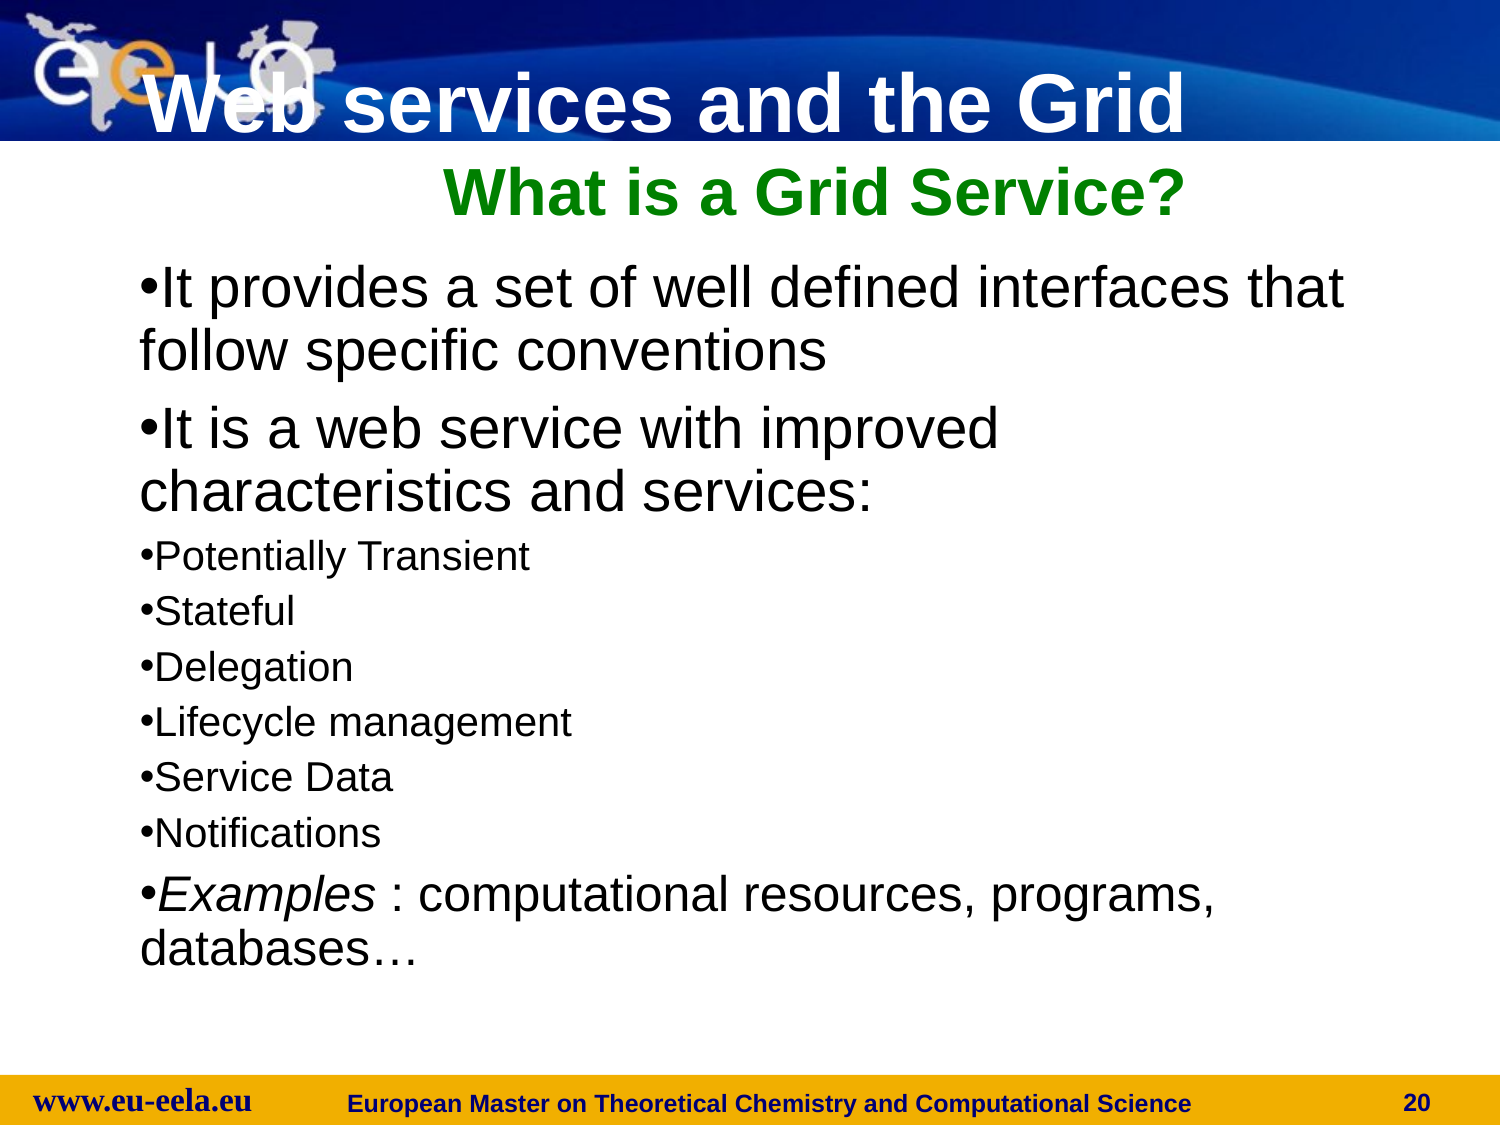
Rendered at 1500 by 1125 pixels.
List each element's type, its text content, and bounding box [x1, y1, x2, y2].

text_box It provides a set of well defined interfaces that follow specific conventions It is a web service with improved characteristics and services: Potentially Transient Stateful Delegation Lifecycle management Service Data Notifications Examples : computational resources, programs, databases… [125, 249, 1401, 1052]
text_box European Master on Theoretical Chemistry and Computational Science [332, 1080, 1388, 1125]
text_box [1388, 1078, 1475, 1125]
title Web services and the Grid What is a Grid Service? [128, 41, 1479, 237]
